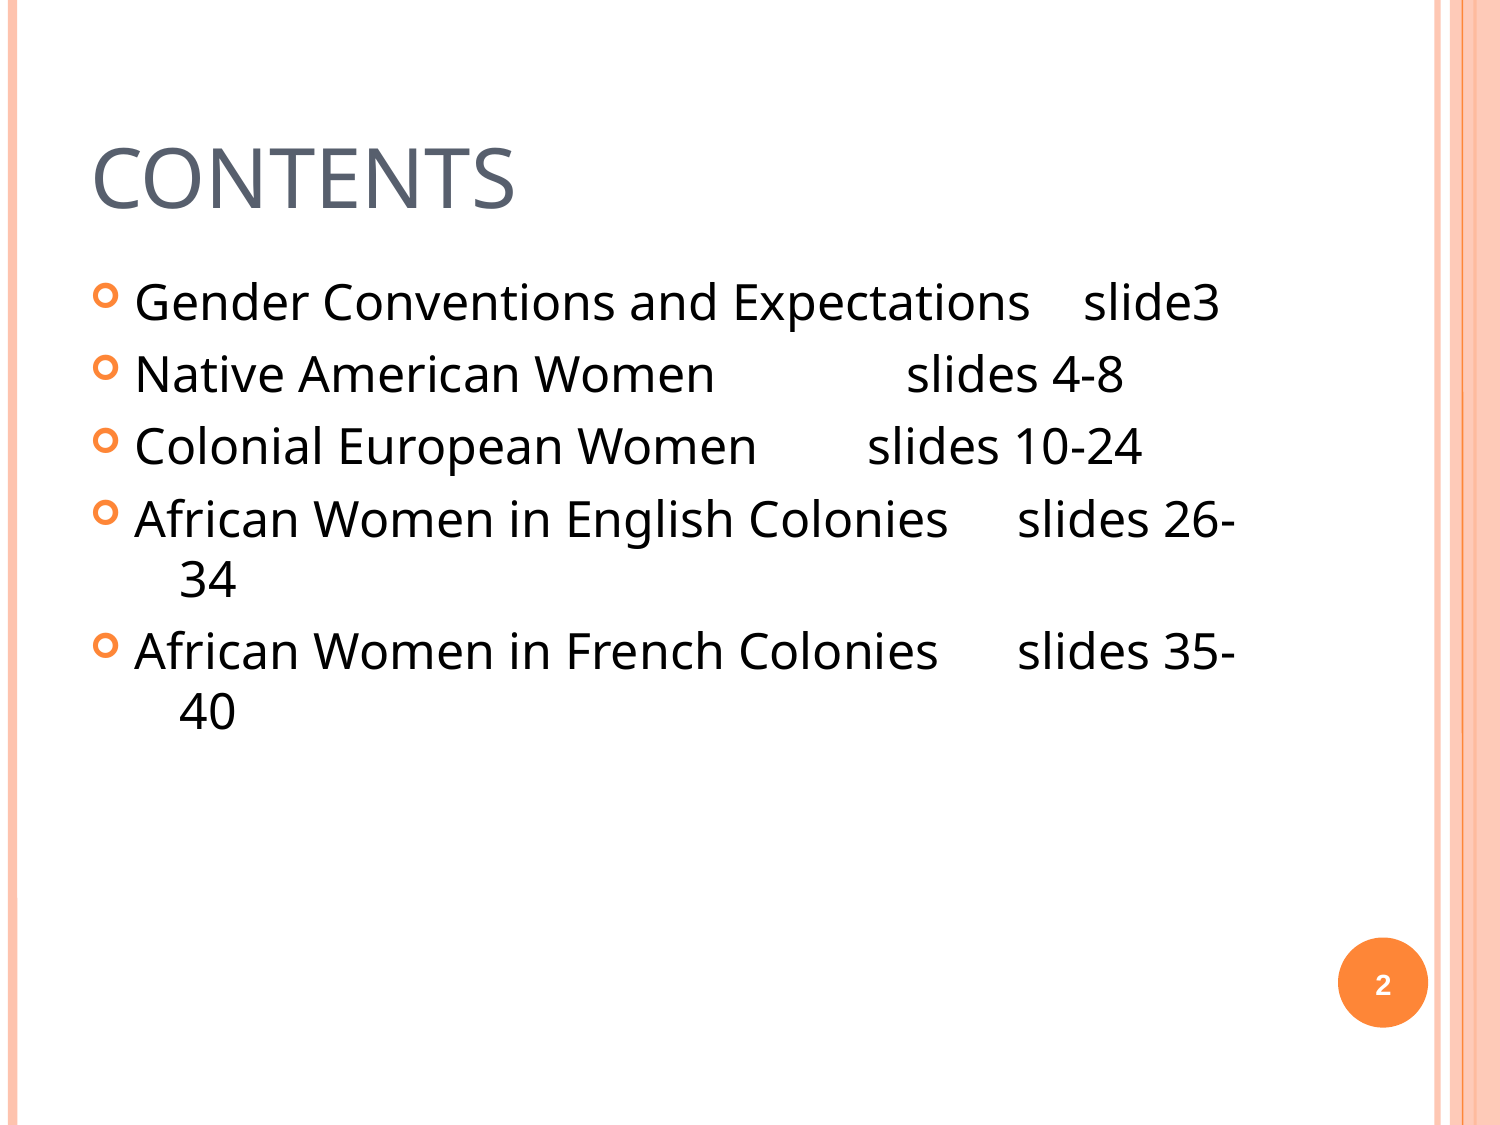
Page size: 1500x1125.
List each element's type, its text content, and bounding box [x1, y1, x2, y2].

title Contents [75, 45, 1300, 233]
list Gender Conventions and Expectations slide3 Native American Women slides 4-8 Colonial European Women slides 10-24 African Women in English Colonies slides 26-34 African Women in French Colonies slides 35-40 [75, 262, 1300, 1062]
text_box [1333, 940, 1434, 1027]
